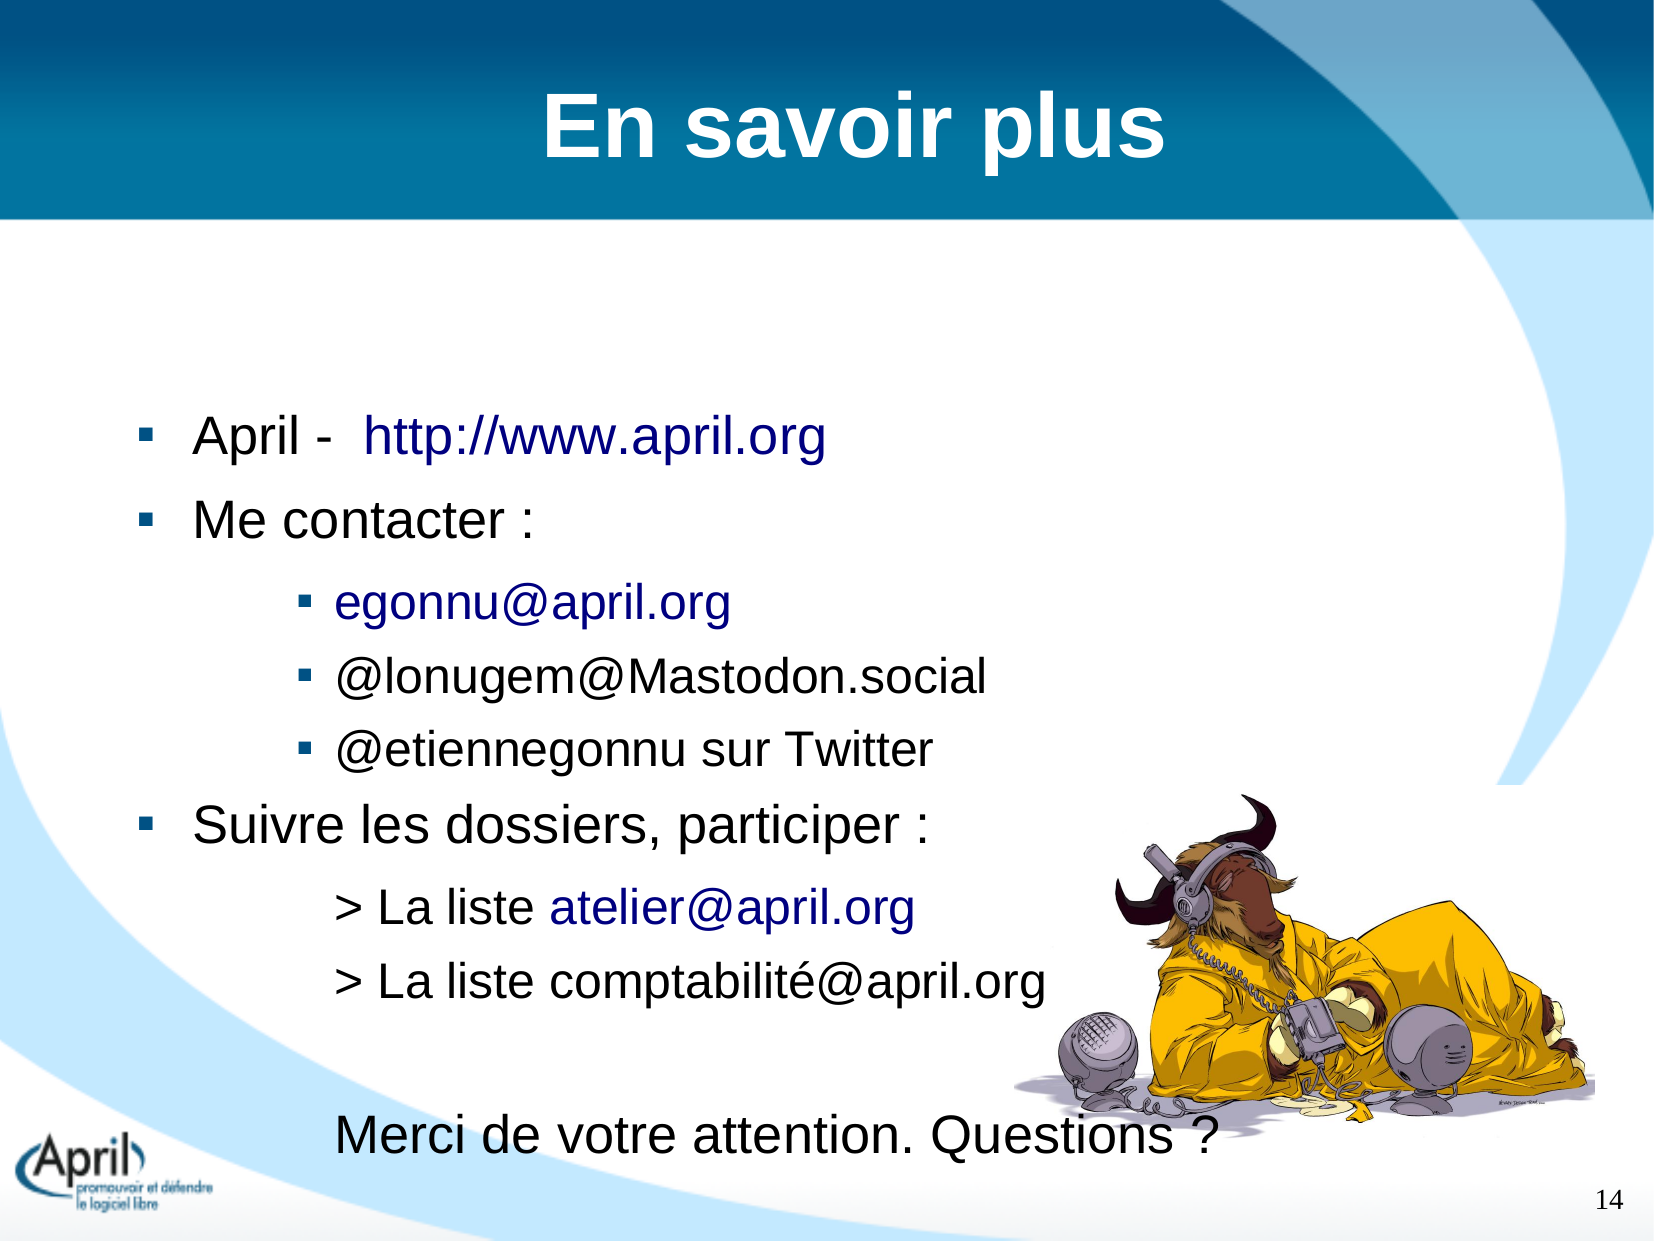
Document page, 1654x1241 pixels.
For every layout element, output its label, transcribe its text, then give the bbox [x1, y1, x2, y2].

picture [0, 0, 1654, 1241]
title En savoir plus [118, 22, 1531, 230]
list April - http://www.april.org Me contacter : egonnu@april.org @lonugem@Mastodon.social @etiennegonnu sur Twitter Suivre les dossiers, participer : > La liste atelier@april.org > La liste comptabilité@april.org Merci de votre attention. Questions ? [121, 321, 1534, 1241]
